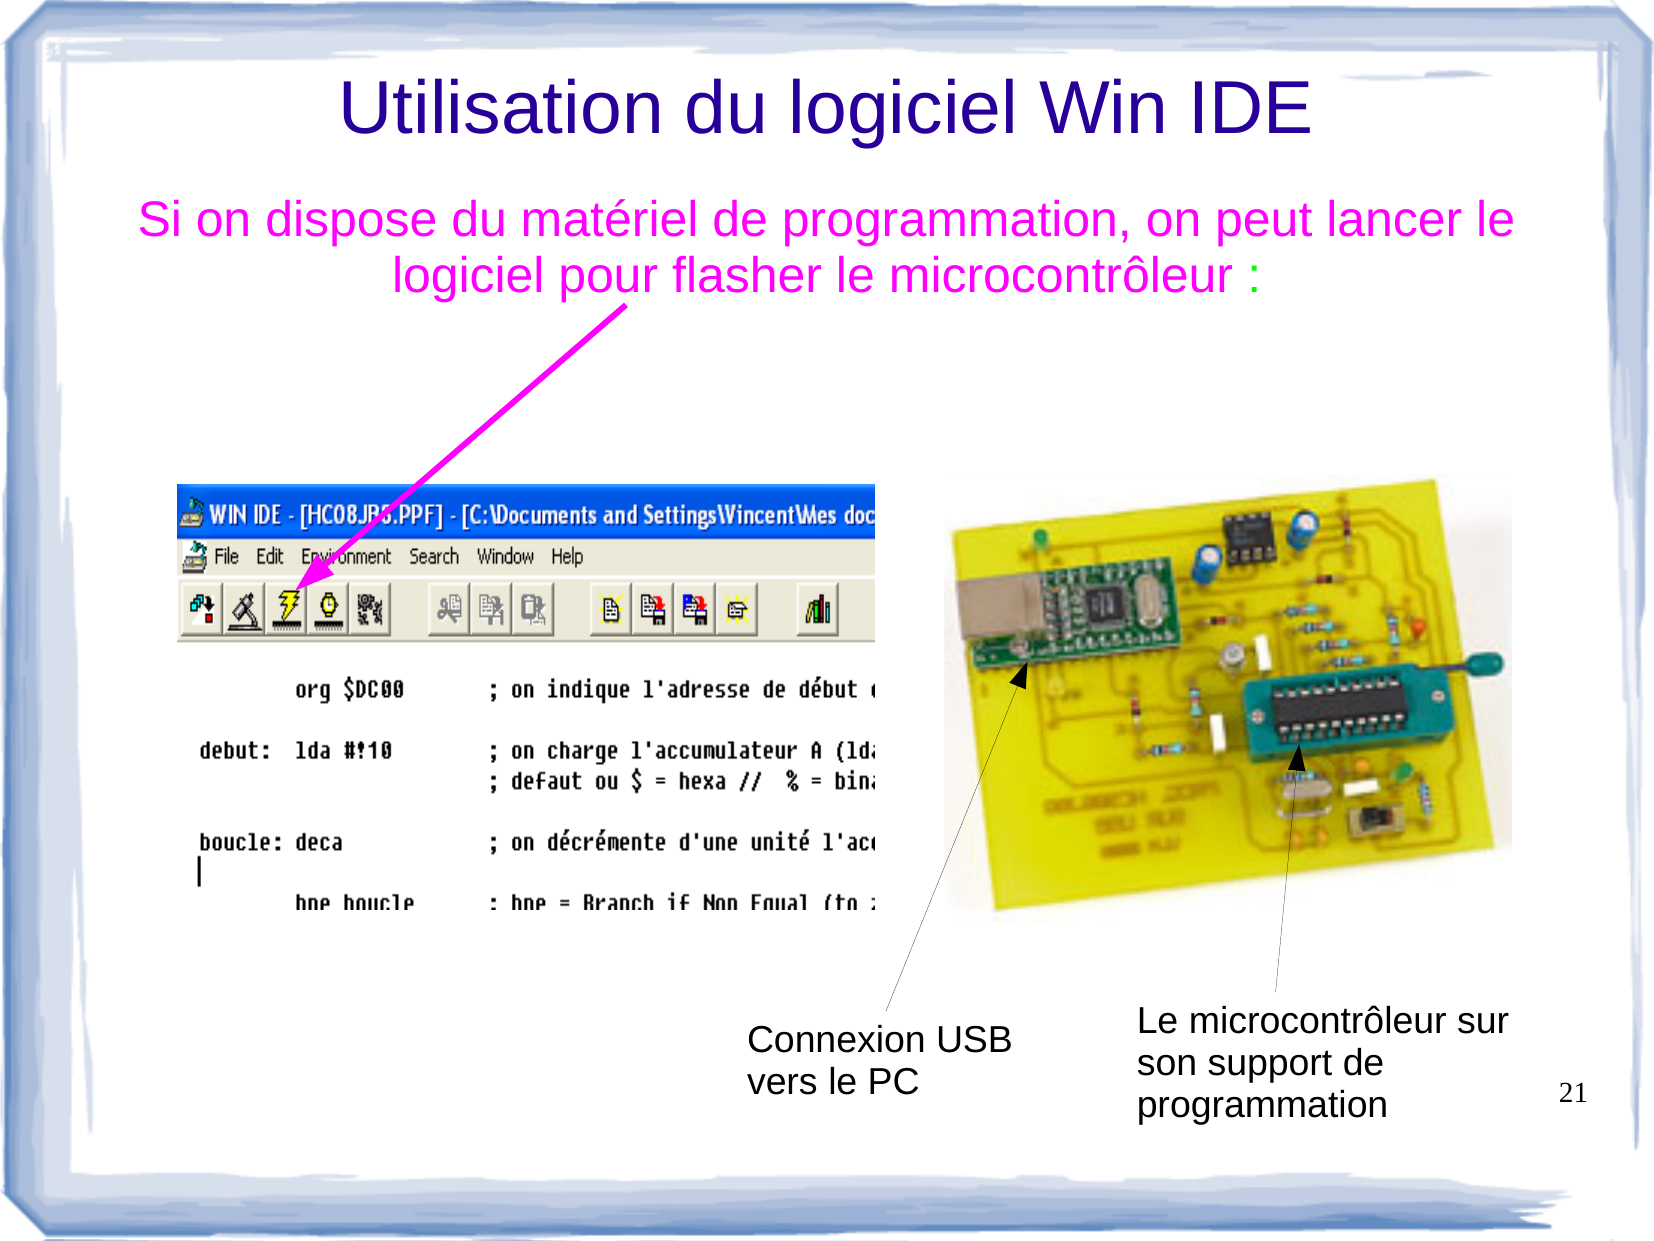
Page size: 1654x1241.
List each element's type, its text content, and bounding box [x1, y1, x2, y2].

title Utilisation du logiciel Win IDE [82, 49, 1571, 166]
title Si on dispose du matériel de programmation, on peut lancer le logiciel pour flasher le microcontrôleur : [82, 188, 1571, 305]
picture [0, 0, 1654, 1241]
text_box Le microcontrôleur sur son support de programmation [1122, 992, 1536, 1133]
text_box Connexion USB vers le PC [732, 1011, 1040, 1111]
